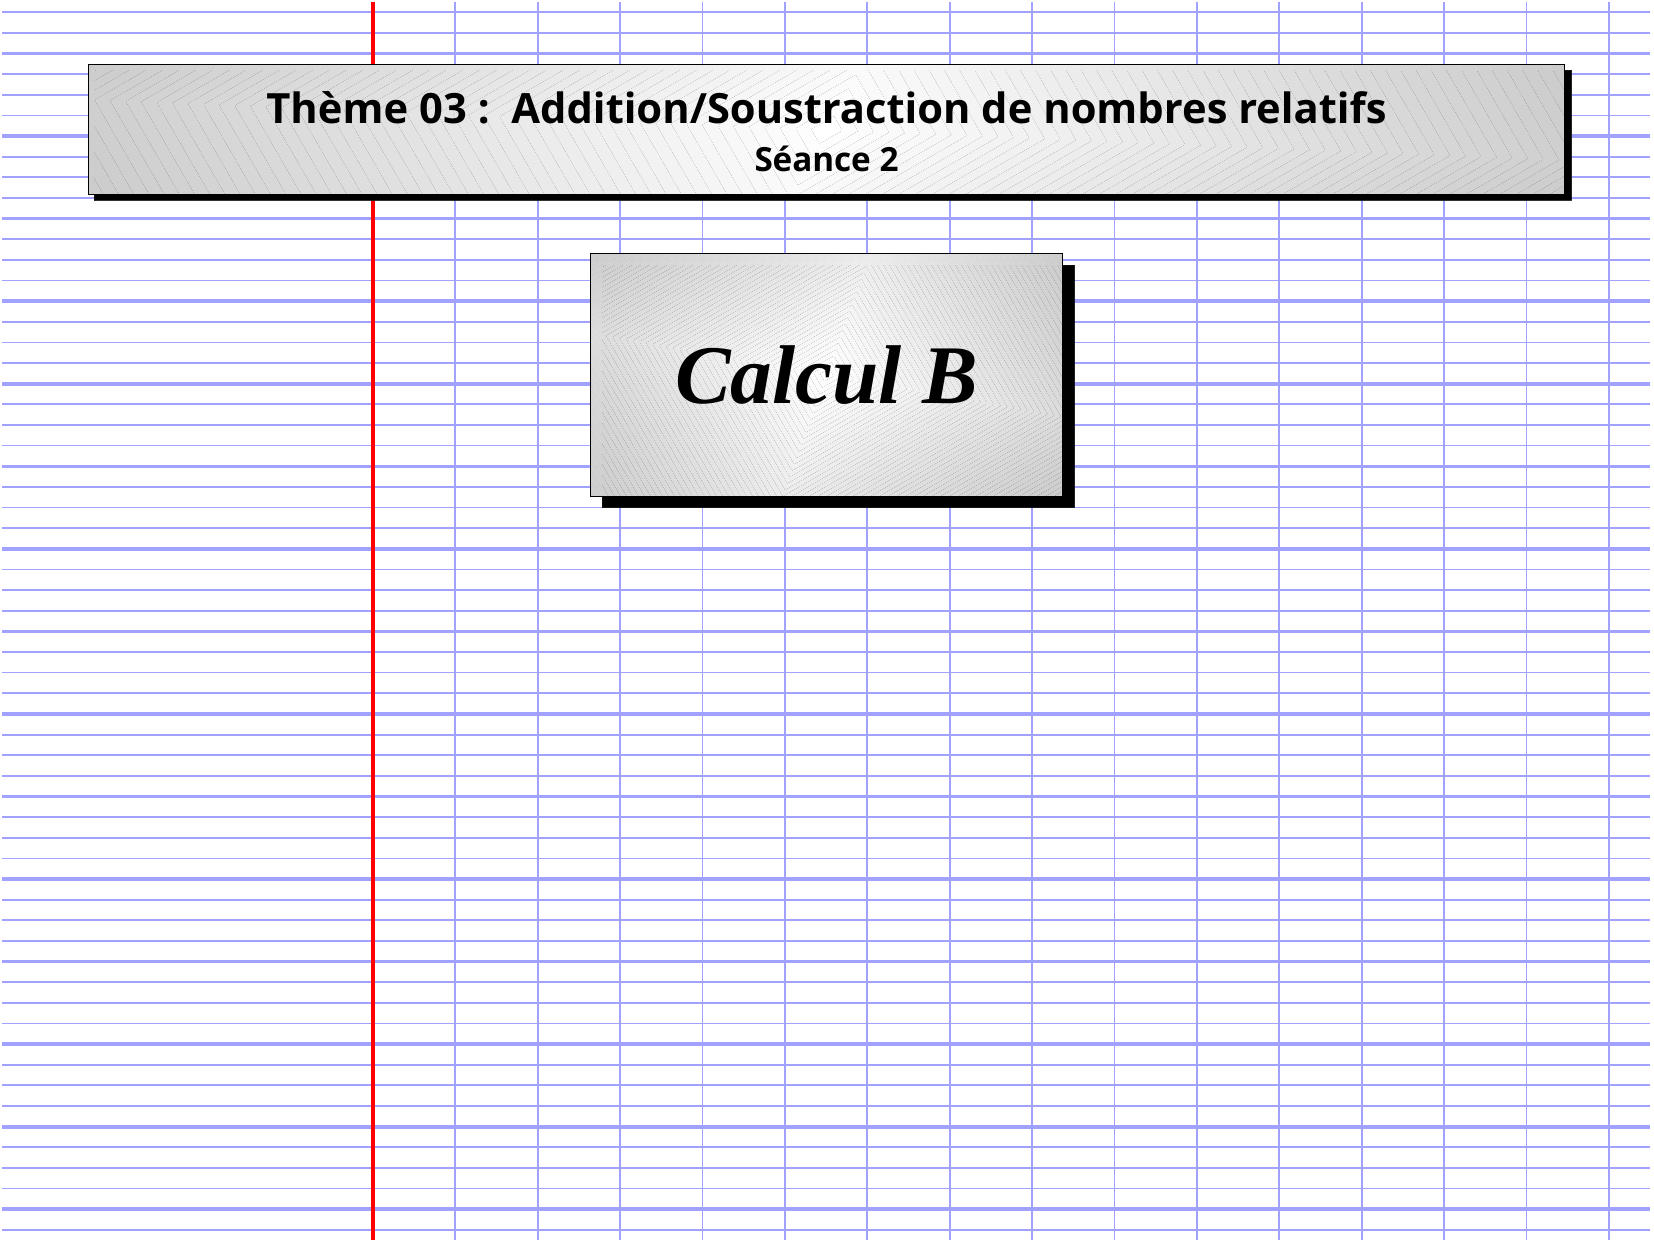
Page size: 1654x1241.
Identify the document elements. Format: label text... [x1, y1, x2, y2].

text_box Calcul B [590, 253, 1063, 497]
picture [0, 0, 1654, 1241]
text_box Thème 03 : Addition/Soustraction de nombres relatifs Séance 2 [88, 64, 1565, 195]
